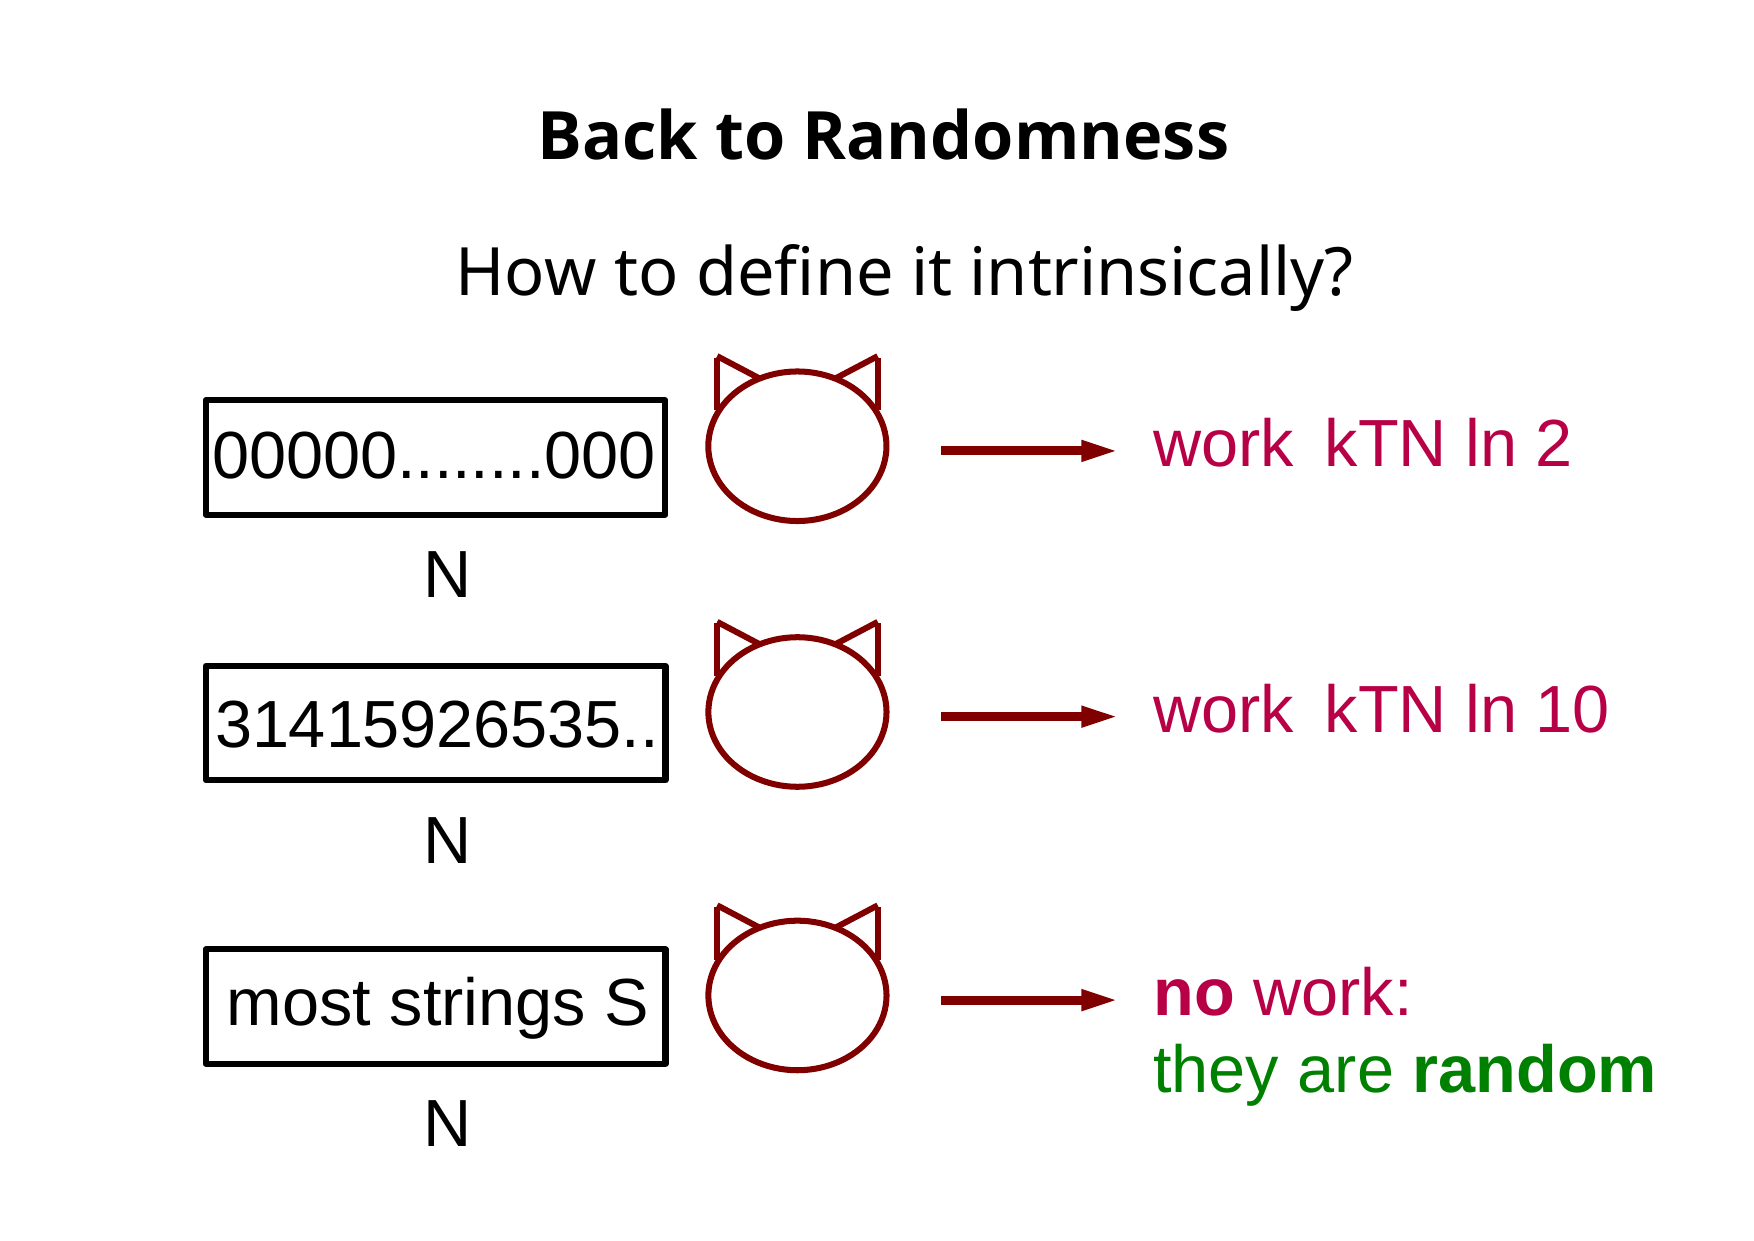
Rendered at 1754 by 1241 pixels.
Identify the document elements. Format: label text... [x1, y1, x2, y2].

text_box 31415926535.. [197, 676, 678, 772]
text_box 00000........000 [209, 407, 662, 503]
text_box kTN ln 2 [1306, 395, 1665, 491]
text_box no work: [1135, 944, 1505, 1021]
text_box N [405, 792, 490, 888]
text_box most strings S [208, 954, 667, 1050]
text_box work [1135, 395, 1306, 491]
text_box N [405, 526, 490, 622]
text_box work [1135, 661, 1307, 757]
text_box they are random [1135, 1021, 1750, 1117]
text_box 00000........000 [668, 407, 675, 503]
text_box How to define it intrinsically? [440, 217, 1628, 307]
text_box Back to Randomness [522, 81, 1710, 171]
text_box 00000........000 [194, 407, 203, 503]
text_box kTN ln 10 [1307, 661, 1702, 757]
text_box N [405, 1075, 490, 1172]
